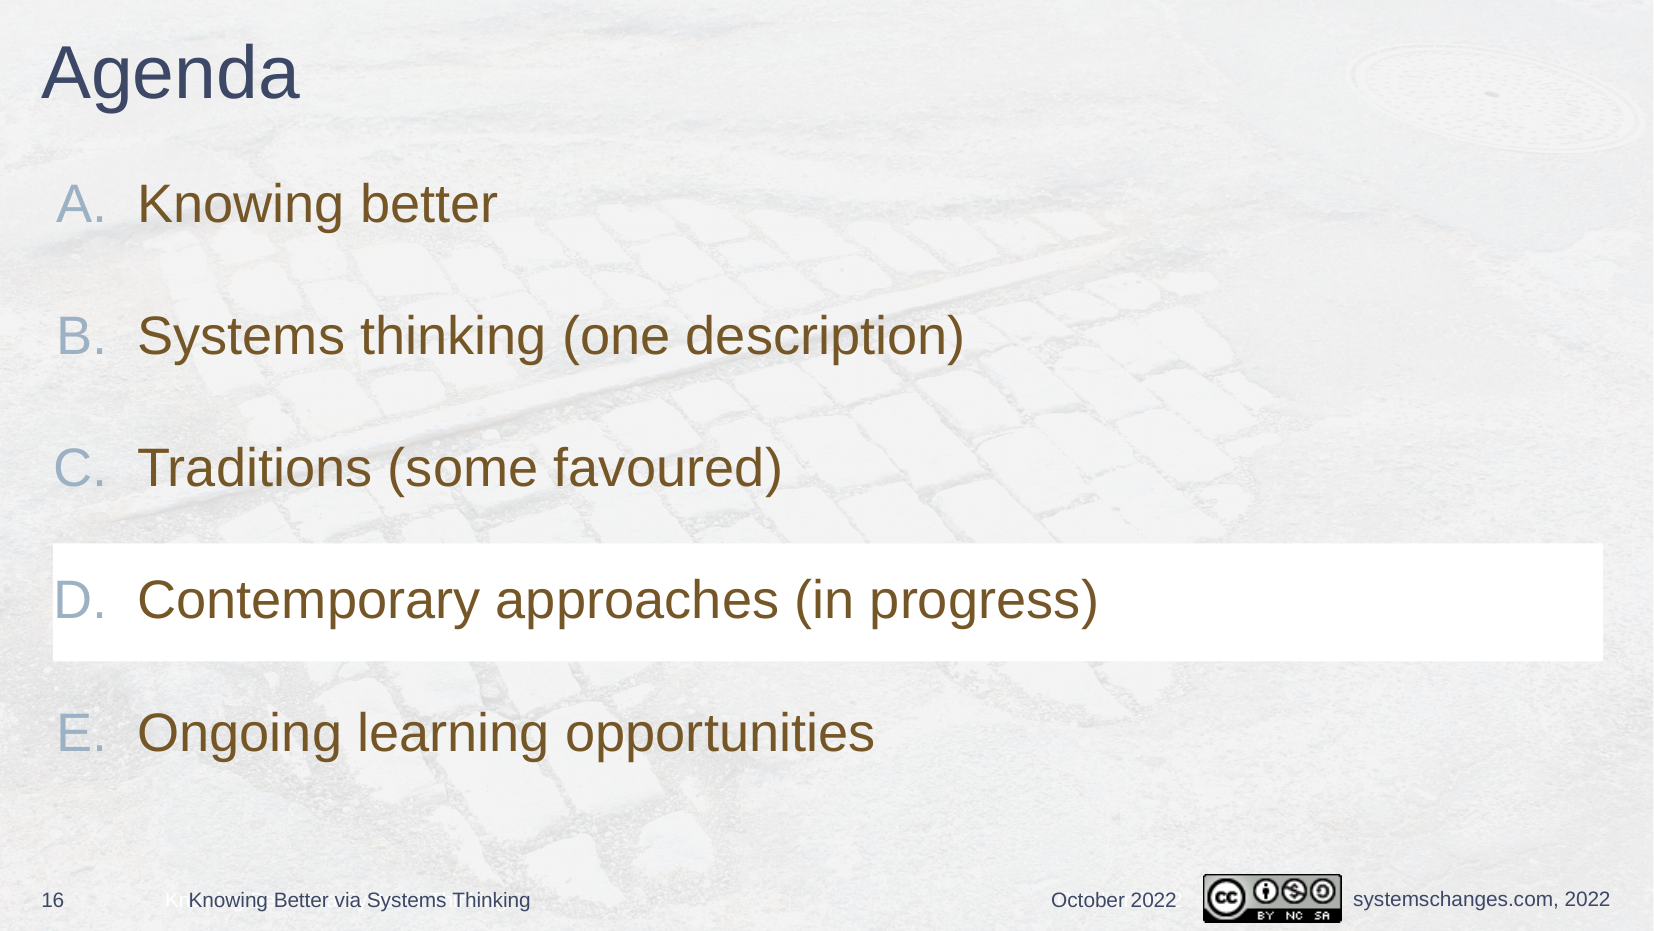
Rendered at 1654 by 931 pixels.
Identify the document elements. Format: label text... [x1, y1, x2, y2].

table_cell E. [35, 694, 122, 827]
table_cell B. [35, 298, 122, 430]
table_cell Ongoing learning opportunities [122, 694, 1594, 827]
text_box [1594, 543, 1603, 662]
table_cell Traditions (some favoured) [122, 430, 1594, 562]
table_cell Systems thinking (one description) [122, 298, 1594, 430]
table_cell C. [35, 430, 122, 562]
title Agenda [41, 30, 1613, 191]
table_header A. [35, 165, 122, 298]
picture [0, 0, 1654, 931]
table_cell Contemporary approaches (in progress) [122, 562, 1594, 694]
table_header Knowing better [122, 165, 1594, 298]
table_cell D. [35, 562, 122, 694]
